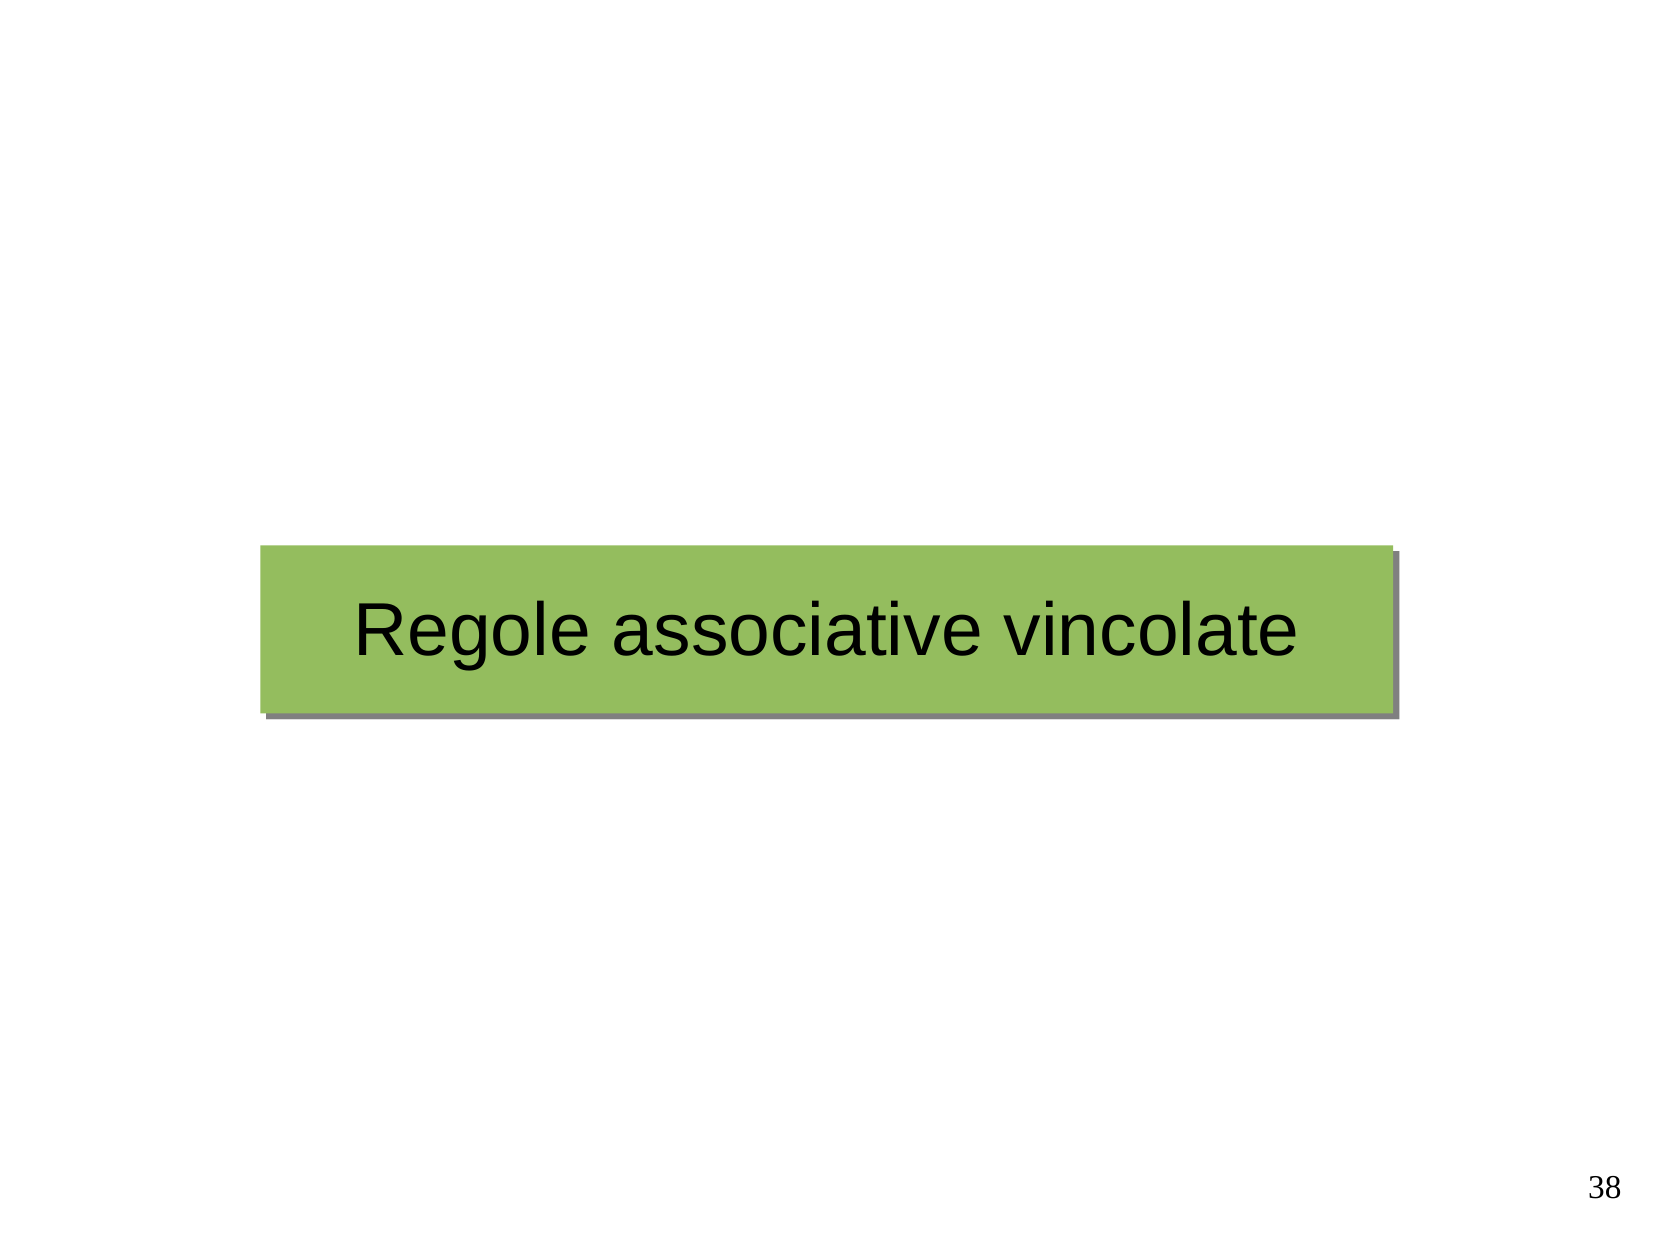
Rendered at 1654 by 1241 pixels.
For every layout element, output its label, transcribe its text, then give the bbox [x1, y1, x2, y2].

text_box Regole associative vincolate [260, 545, 1394, 714]
